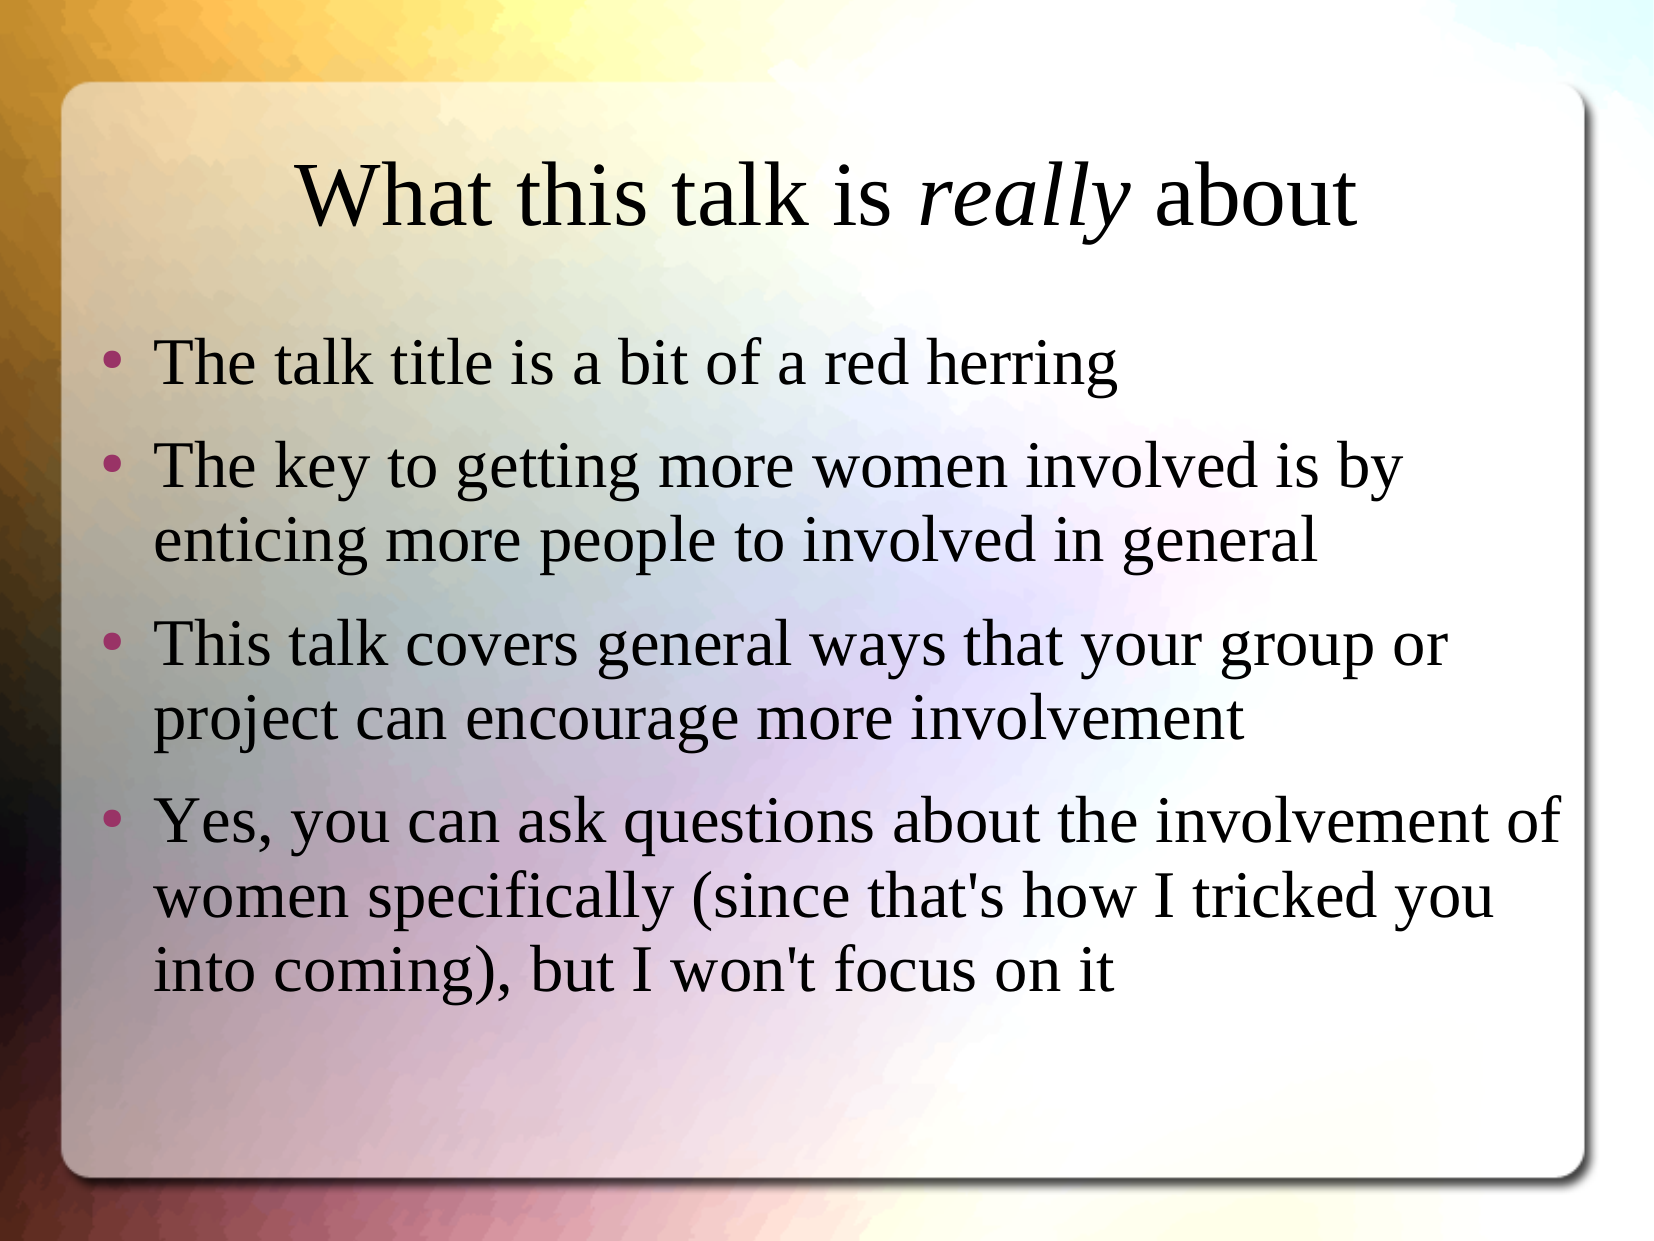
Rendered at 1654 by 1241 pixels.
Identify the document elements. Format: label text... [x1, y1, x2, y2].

title What this talk is really about [82, 98, 1571, 291]
list The talk title is a bit of a red herring The key to getting more women involved is by enticing more people to involved in general This talk covers general ways that your group or project can encourage more involvement Yes, you can ask questions about the involvement of women specifically (since that's how I tricked you into coming), but I won't focus on it [82, 324, 1571, 1129]
picture [0, 0, 1654, 1241]
